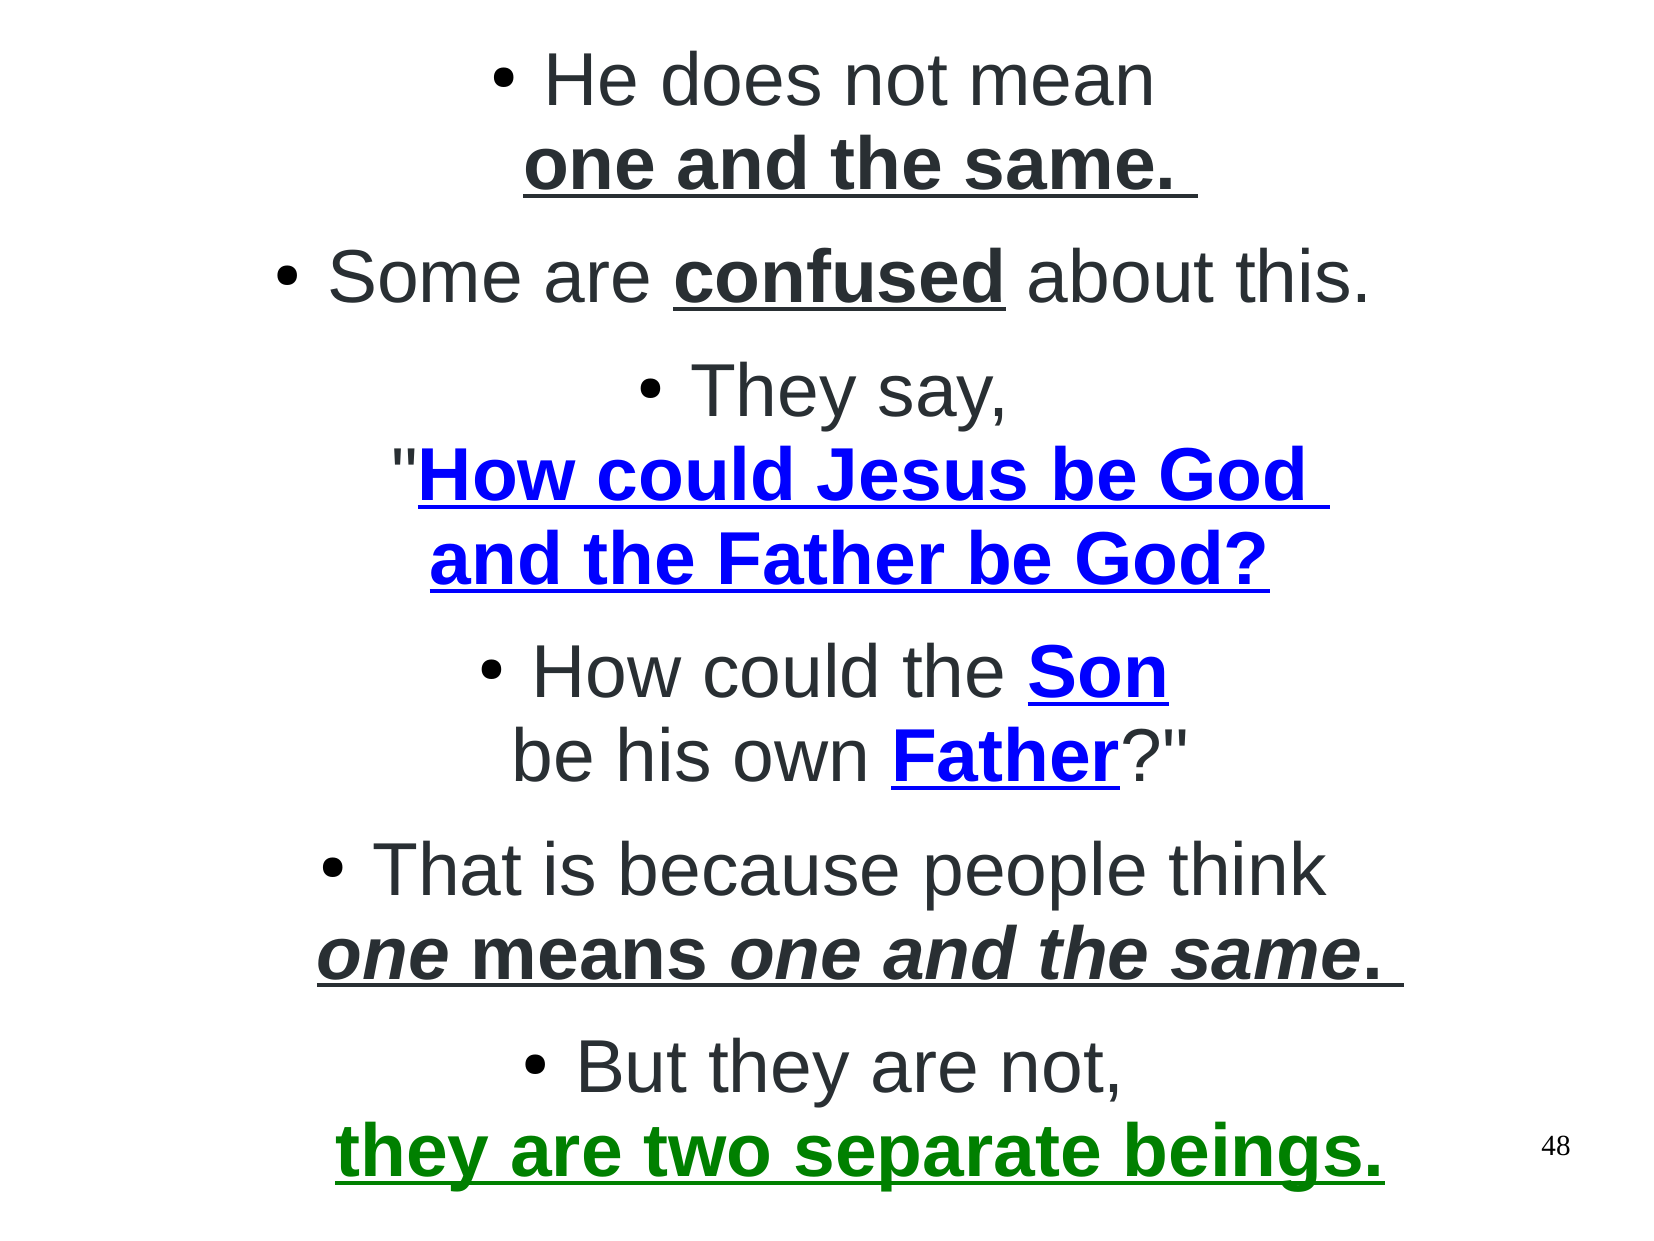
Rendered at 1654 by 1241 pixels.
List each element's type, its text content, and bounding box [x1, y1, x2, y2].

list He does not mean one and the same. Some are confused about this. They say, "How could Jesus be God and the Father be God? How could the Son be his own Father?" That is because people think one means one and the same. But they are not, they are two separate beings. [37, 37, 1613, 1238]
